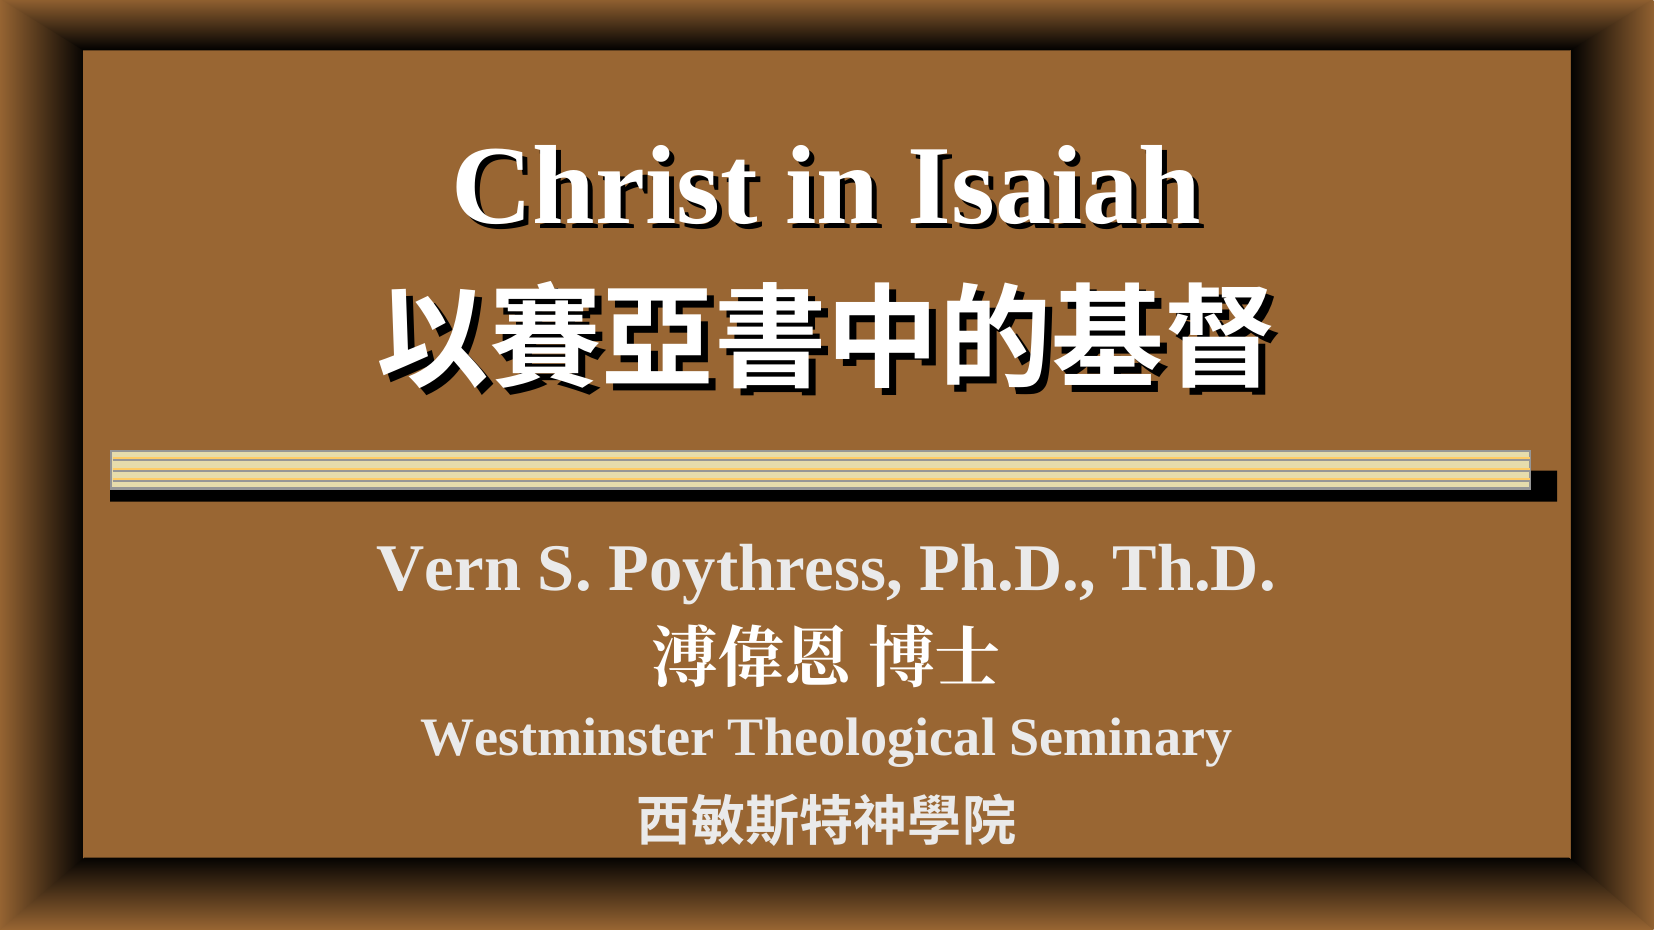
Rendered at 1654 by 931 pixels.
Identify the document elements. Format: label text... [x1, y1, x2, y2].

subtitle Vern S. Poythress, Ph.D., Th.D. 溥偉恩 博士 Westminster Theological Seminary 西敏斯特神學院 [138, 526, 1515, 861]
title Christ in Isaiah 以賽亞書中的基督 [124, 122, 1530, 413]
